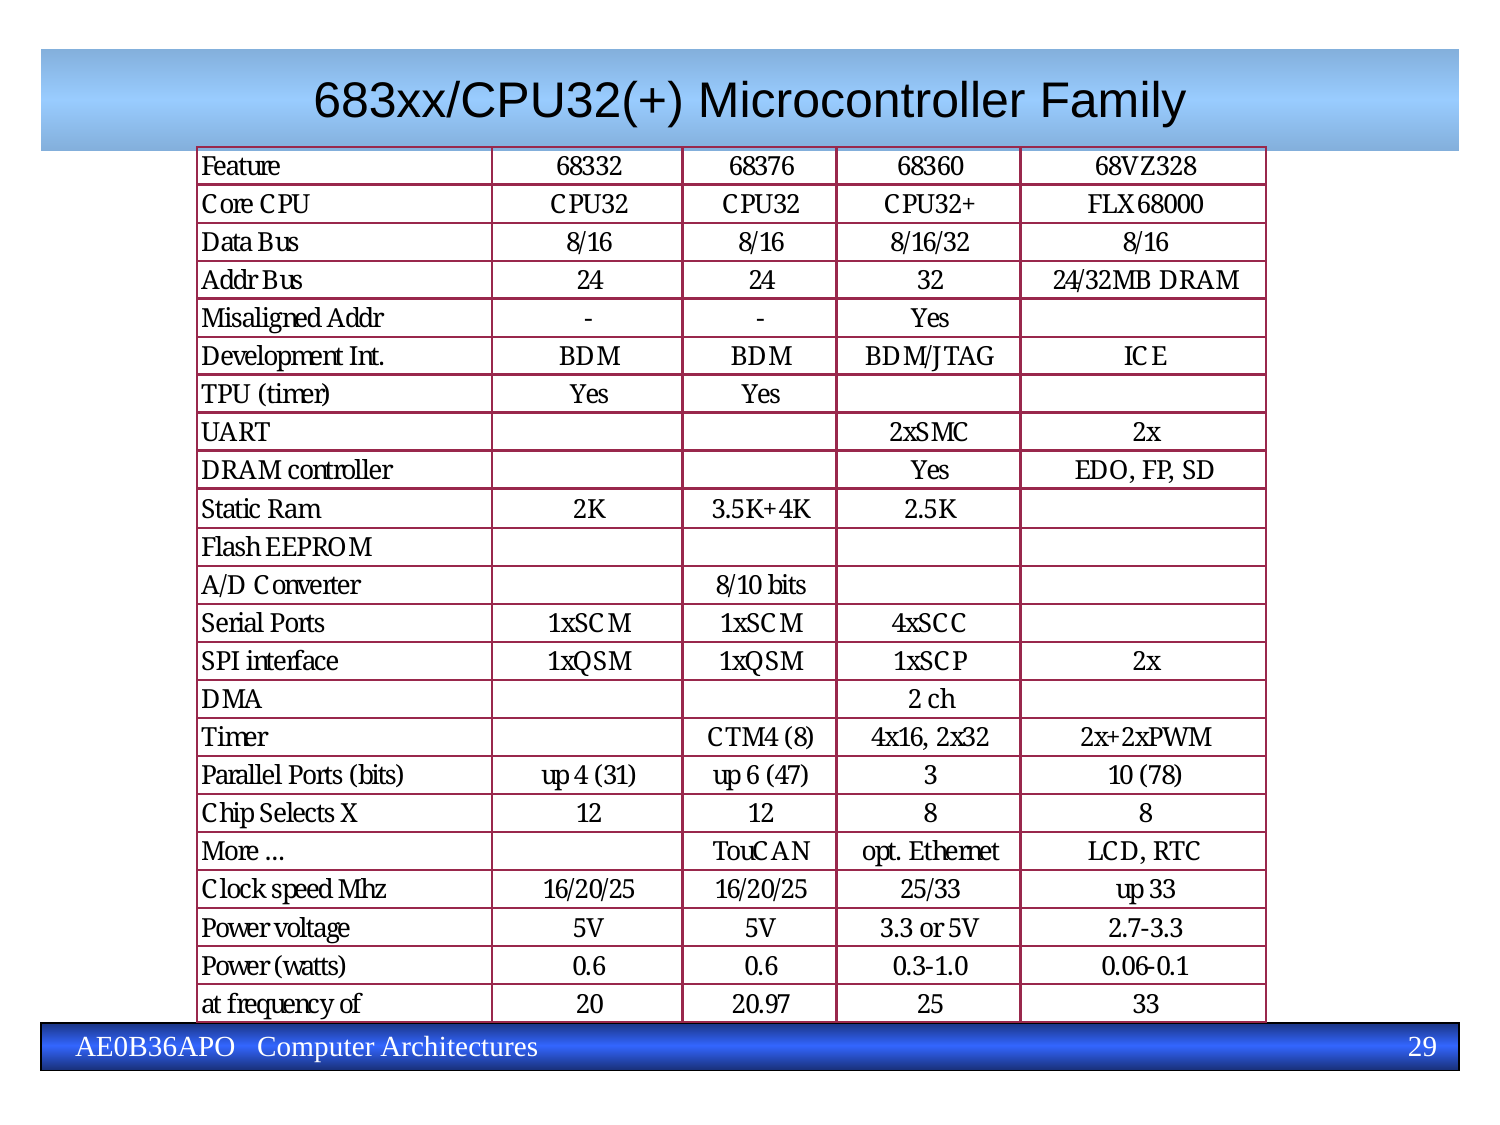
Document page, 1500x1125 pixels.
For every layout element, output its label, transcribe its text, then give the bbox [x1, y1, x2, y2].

title 683xx/CPU32(+) Microcontroller Family [41, 49, 1459, 151]
chart [81, 145, 1419, 1060]
